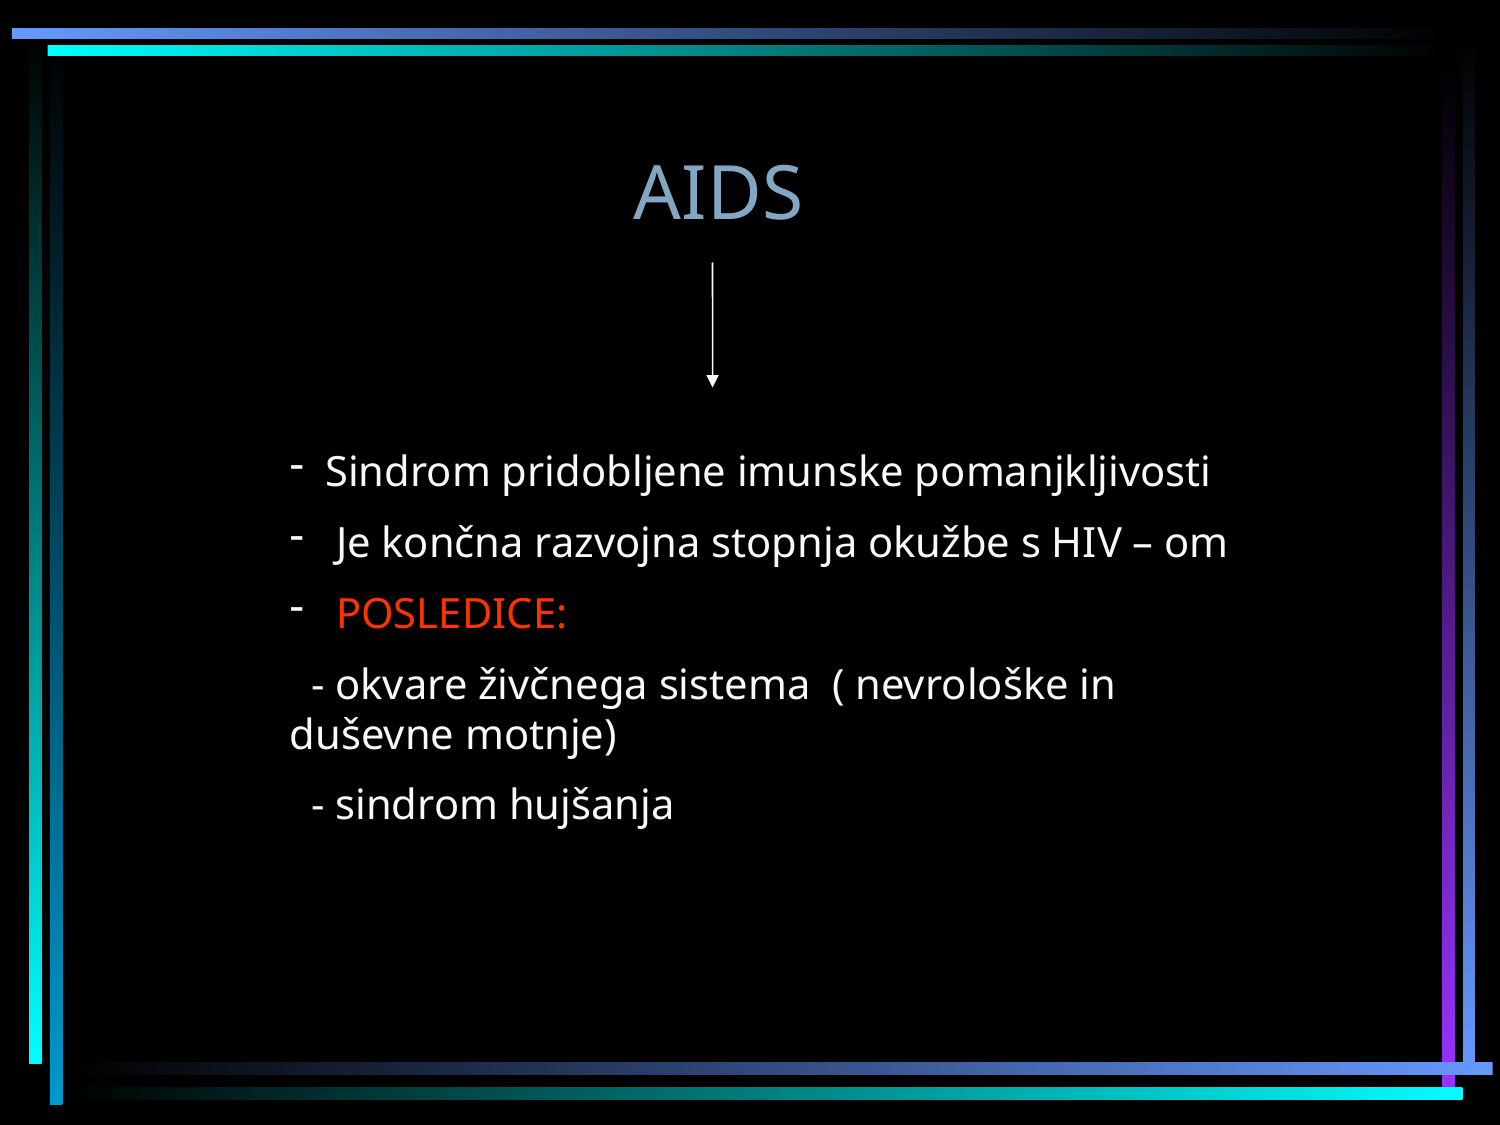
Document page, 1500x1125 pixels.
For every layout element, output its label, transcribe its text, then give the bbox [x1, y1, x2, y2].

text_box AIDS [537, 137, 900, 225]
text_box Sindrom pridobljene imunske pomanjkljivosti Je končna razvojna stopnja okužbe s HIV – om POSLEDICE: - okvare živčnega sistema ( nevrološke in duševne motnje) - sindrom hujšanja [275, 437, 1288, 836]
